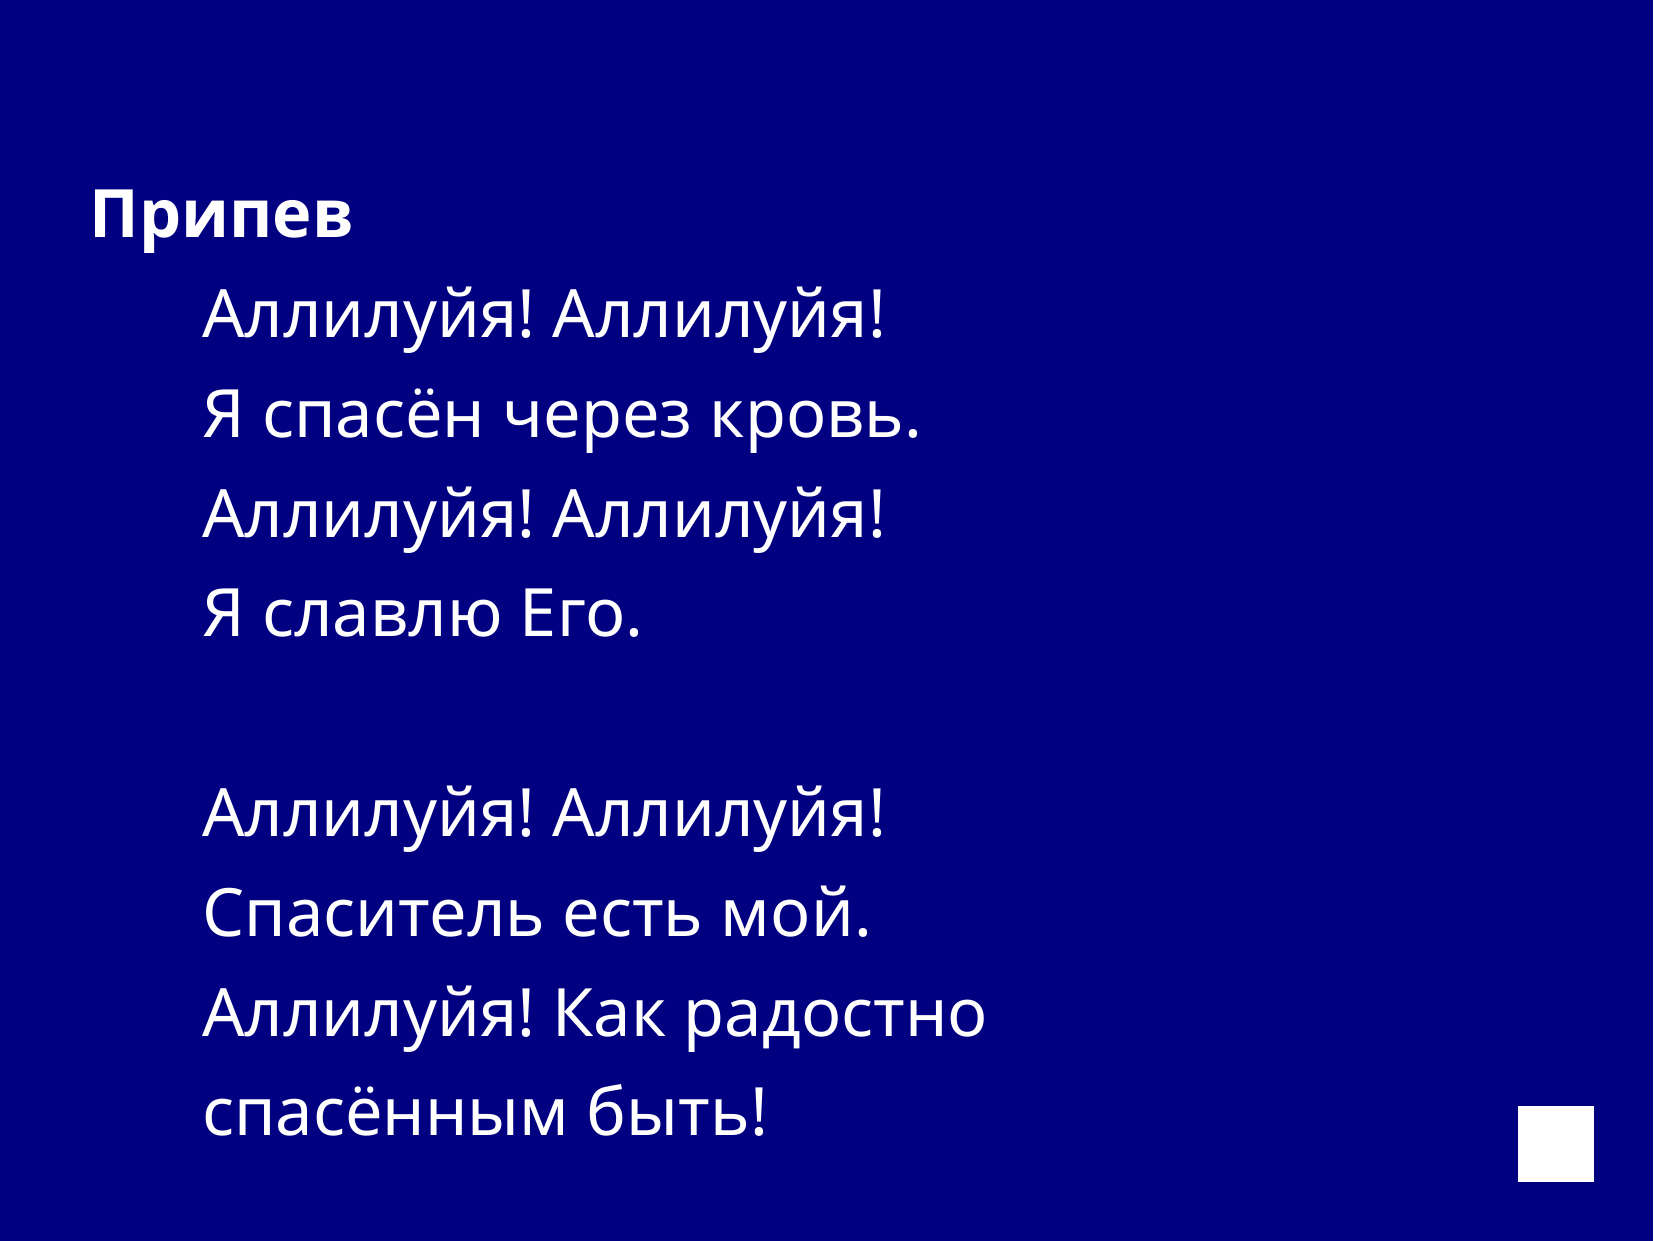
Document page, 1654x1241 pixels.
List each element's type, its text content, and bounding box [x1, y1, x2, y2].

text_box [1518, 1106, 1594, 1182]
text_box Припев Аллилуйя! Аллилуйя! Я спасён через кровь. Аллилуйя! Аллилуйя! Я славлю Его. Аллилуйя! Аллилуйя! Спаситель есть мой. Аллилуйя! Как радостно спасённым быть! [75, 150, 1576, 1163]
